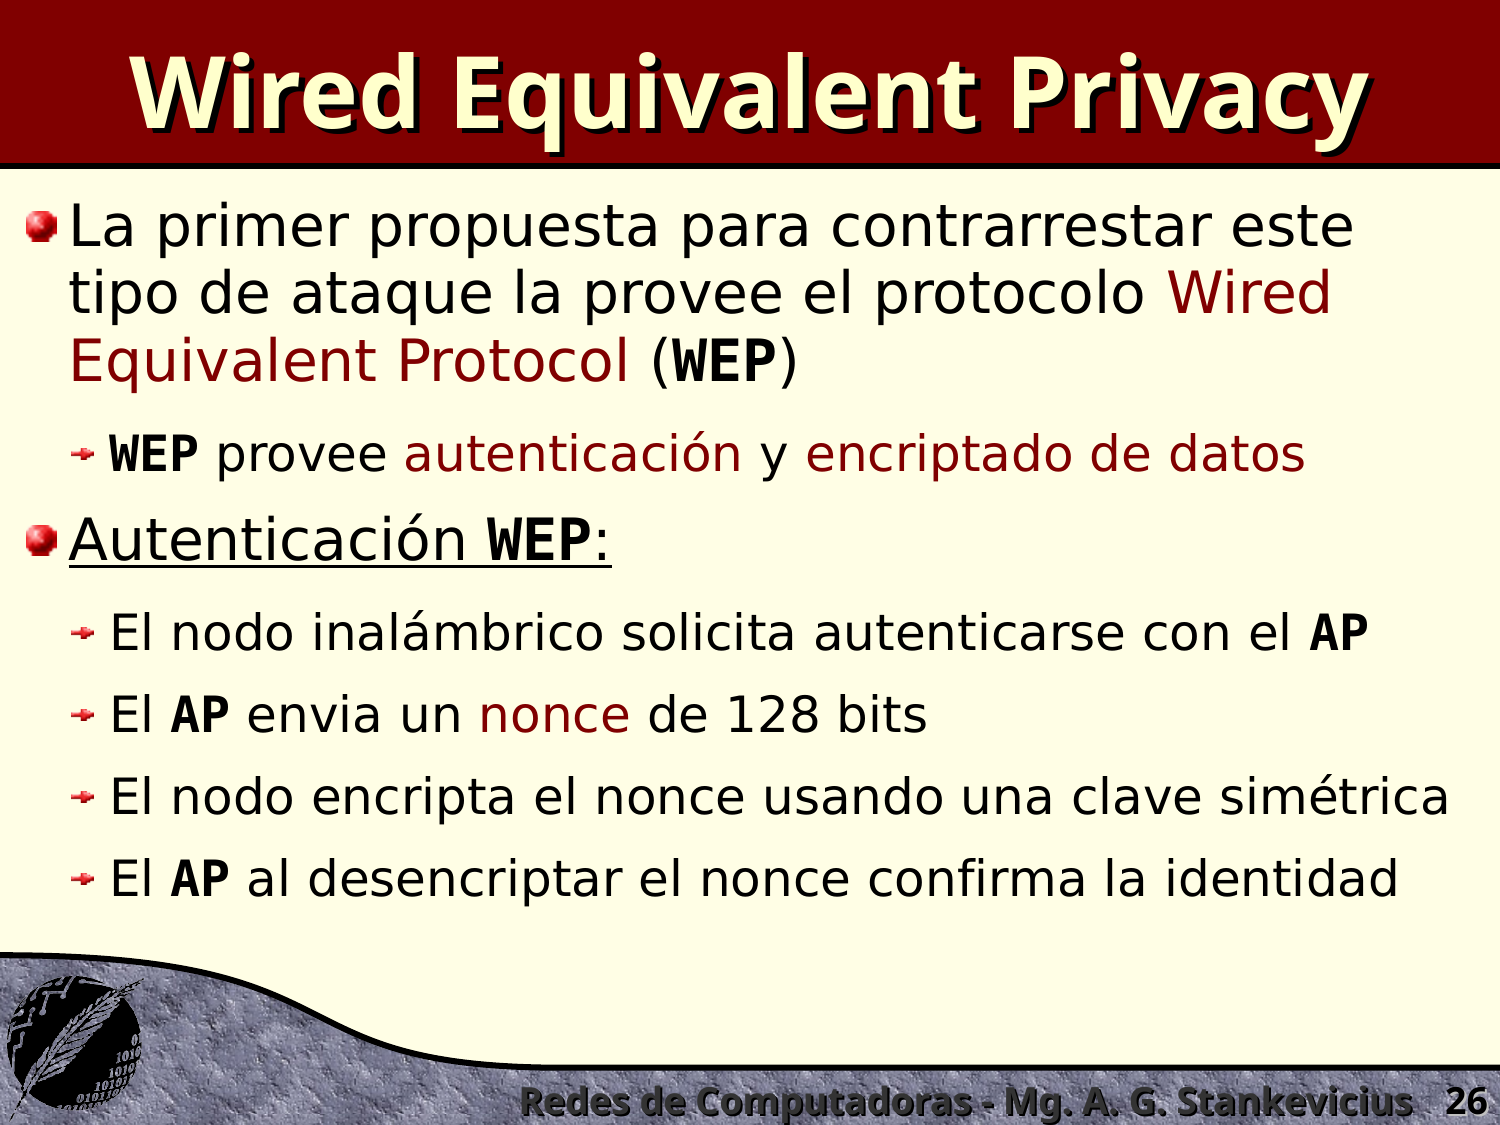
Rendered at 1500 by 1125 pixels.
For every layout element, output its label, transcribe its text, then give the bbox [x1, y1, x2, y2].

picture [0, 959, 1500, 1125]
title Wired Equivalent Privacy [15, 5, 1485, 160]
picture [790, 1100, 795, 1110]
list La primer propuesta para contrarrestar este tipo de ataque la provee el protocolo Wired Equivalent Protocol (WEP) WEP provee autenticación y encriptado de datos Autenticación WEP: El nodo inalámbrico solicita autenticarse con el AP El AP envia un nonce de 128 bits El nodo encripta el nonce usando una clave simétrica El AP al desencriptar el nonce confirma la identidad [11, 192, 1486, 921]
picture [1047, 1100, 1054, 1110]
